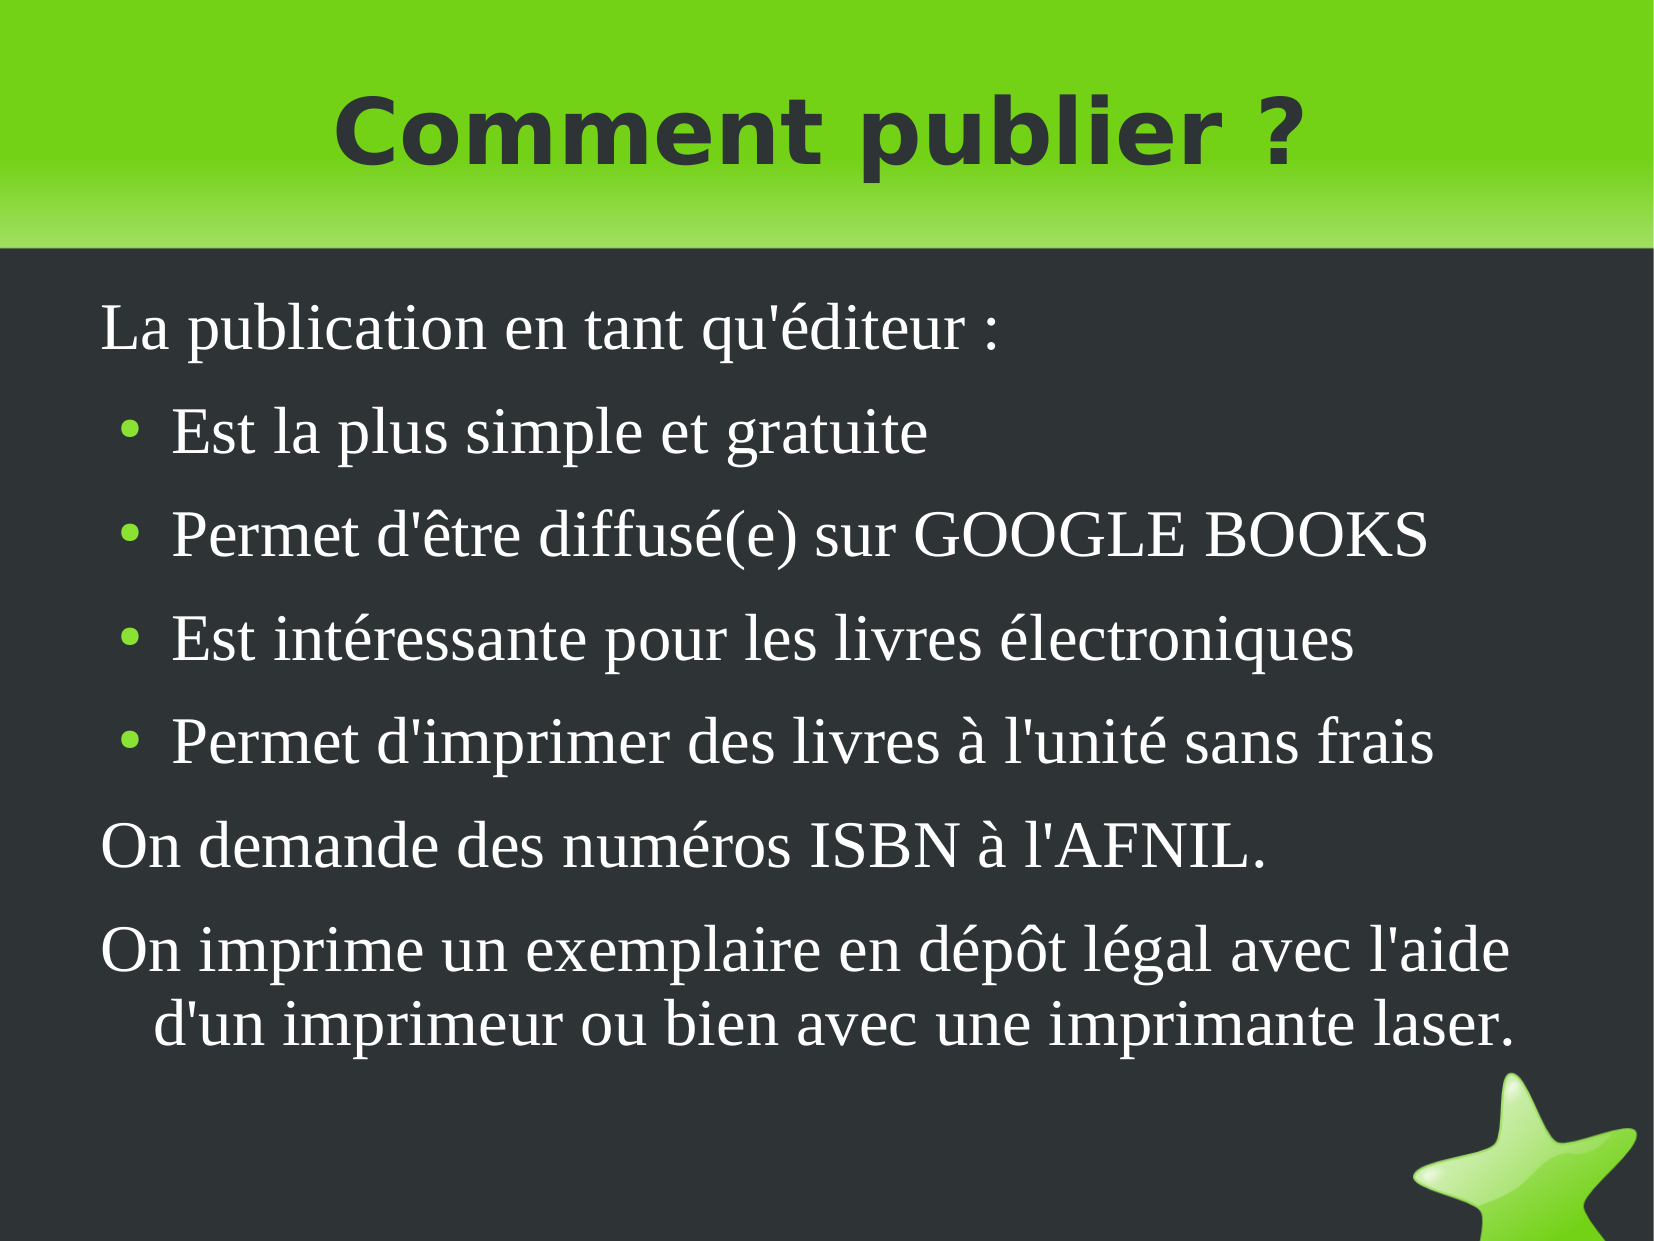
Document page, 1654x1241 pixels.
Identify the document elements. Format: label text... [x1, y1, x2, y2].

list La publication en tant qu'éditeur : Est la plus simple et gratuite Permet d'être diffusé(e) sur GOOGLE BOOKS Est intéressante pour les livres électroniques Permet d'imprimer des livres à l'unité sans frais On demande des numéros ISBN à l'AFNIL. On imprime un exemplaire en dépôt légal avec l'aide d'un imprimeur ou bien avec une imprimante laser. [82, 290, 1571, 1114]
picture [0, 0, 1654, 1241]
title Comment publier ? [76, 36, 1565, 229]
